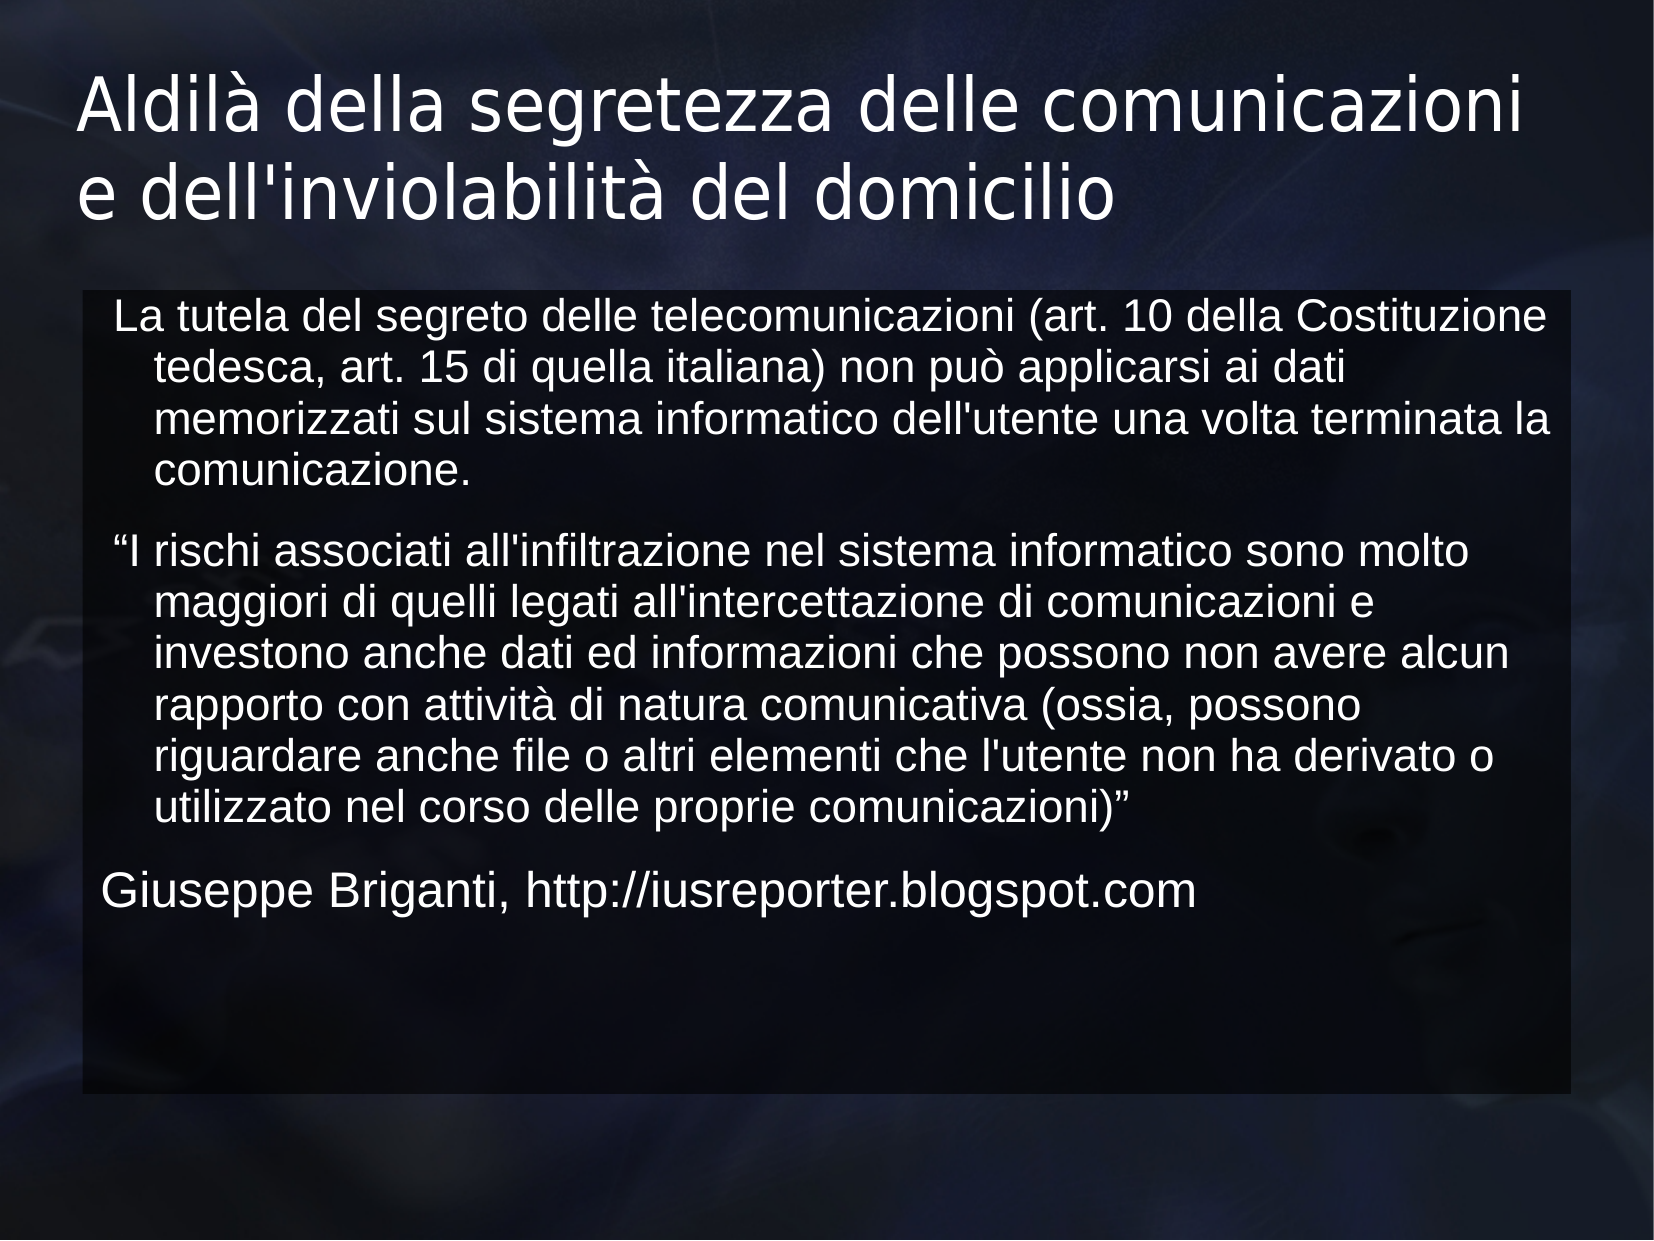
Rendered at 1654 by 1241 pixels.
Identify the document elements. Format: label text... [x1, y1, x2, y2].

list La tutela del segreto delle telecomunicazioni (art. 10 della Costituzione tedesca, art. 15 di quella italiana) non può applicarsi ai dati memorizzati sul sistema informatico dell'utente una volta terminata la comunicazione. “I rischi associati all'infiltrazione nel sistema informatico sono molto maggiori di quelli legati all'intercettazione di comunicazioni e investono anche dati ed informazioni che possono non avere alcun rapporto con attività di natura comunicativa (ossia, possono riguardare anche file o altri elementi che l'utente non ha derivato o utilizzato nel corso delle proprie comunicazioni)” Giuseppe Briganti, http://iusreporter.blogspot.com [82, 290, 1571, 1094]
title Aldilà della segretezza delle comunicazioni e dell'inviolabilità del domicilio [76, 46, 1565, 254]
picture [0, 0, 1654, 1240]
